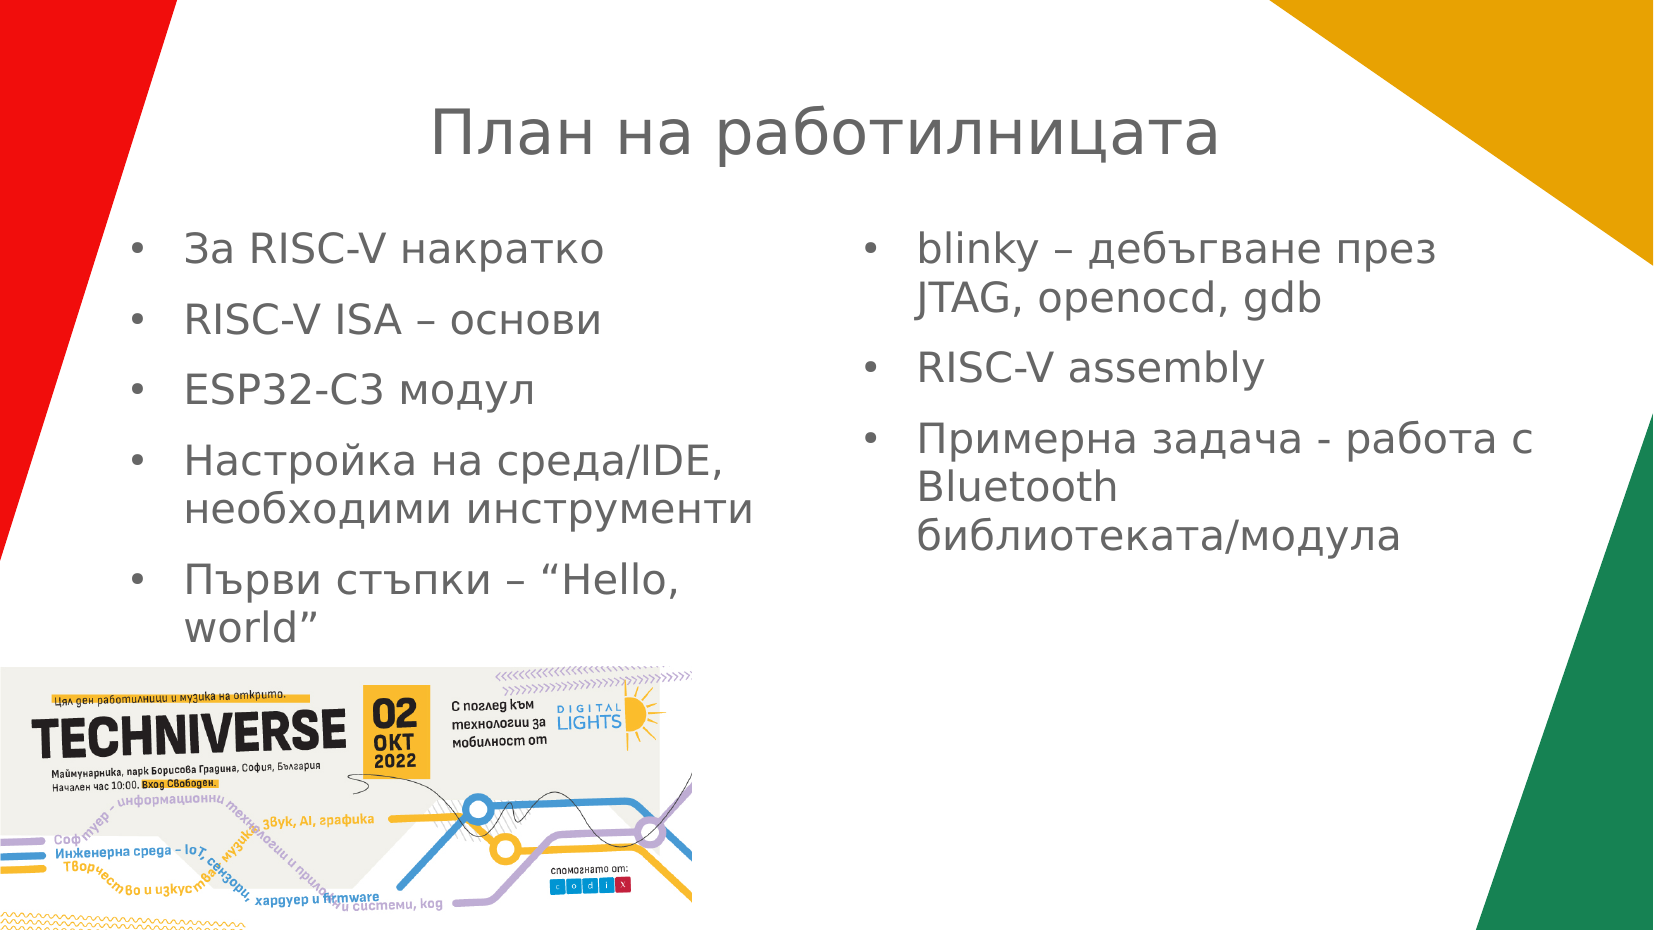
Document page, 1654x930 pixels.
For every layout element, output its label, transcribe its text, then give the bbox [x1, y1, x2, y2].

title План на работилницата [118, 58, 1535, 207]
list За RISC-V накратко RISC-V ISA – основи ESP32-C3 модул Настройка на среда/IDE, необходими инструменти Първи стъпки – “Hello, world” [112, 224, 804, 713]
picture [0, 666, 692, 930]
list blinky – дебъгване през JTAG, openocd, gdb RISC-V assembly Примерна задача - работа с Bluetooth библиотеката/модула [845, 224, 1537, 702]
